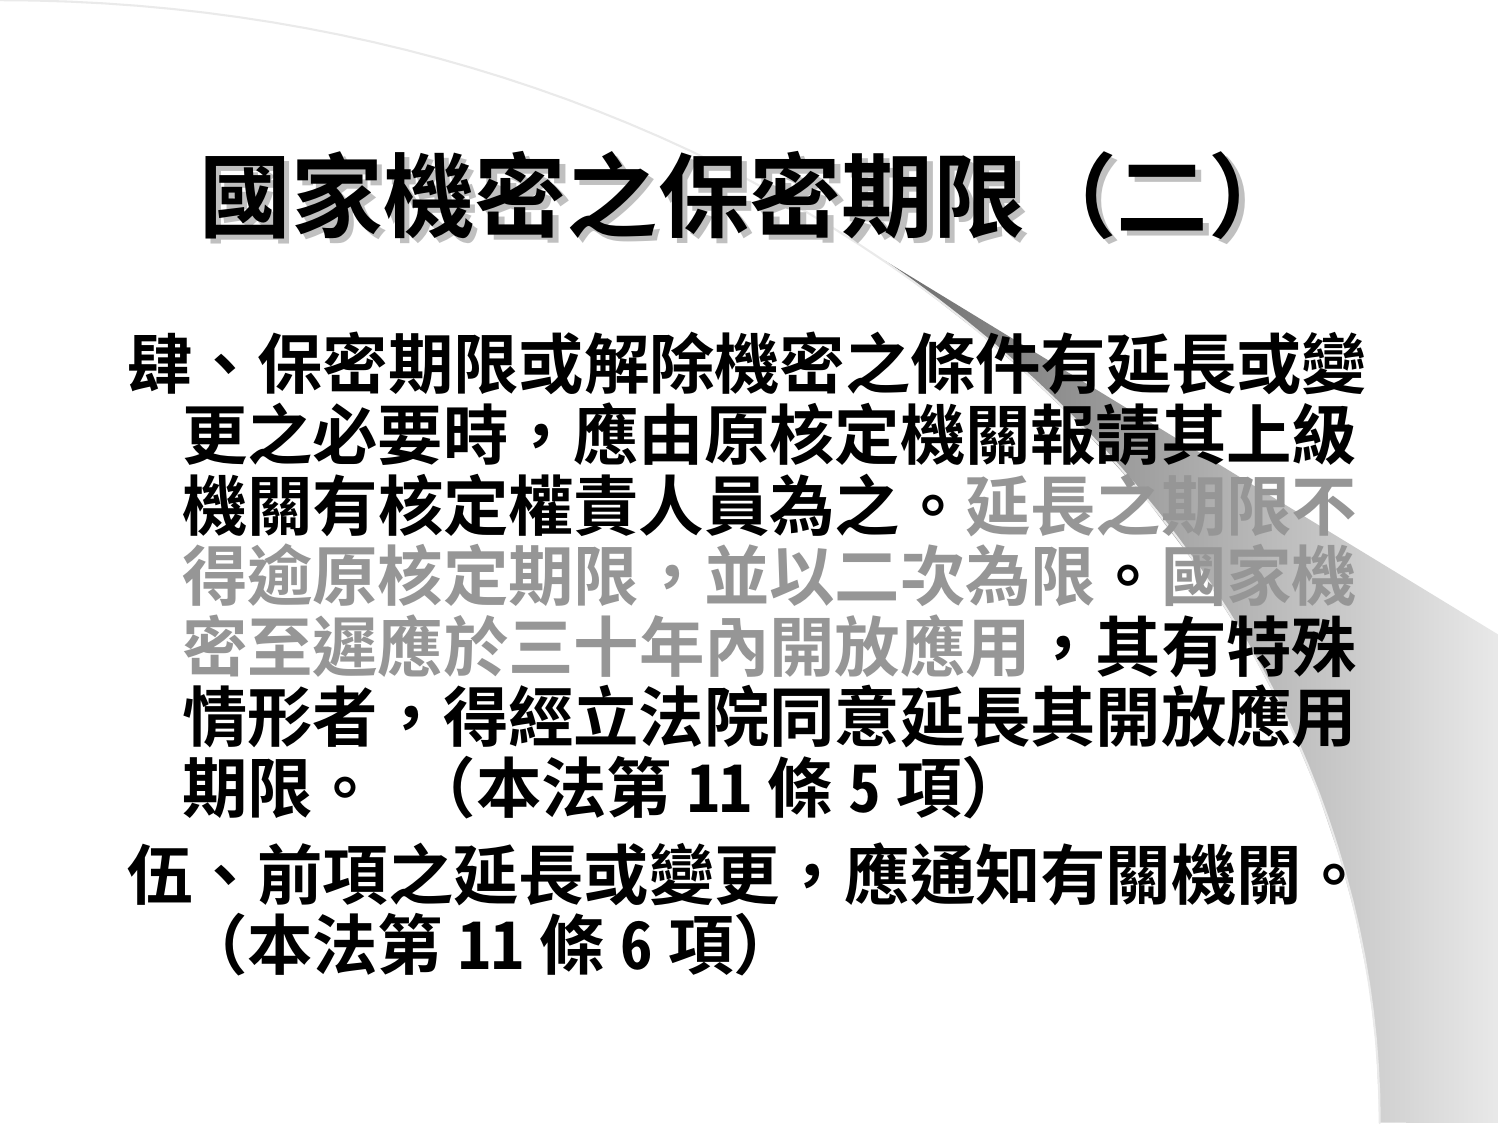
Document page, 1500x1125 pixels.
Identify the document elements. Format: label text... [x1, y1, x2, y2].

list 肆、保密期限或解除機密之條件有延長或變更之必要時，應由原核定機關報請其上級機關有核定權責人員為之。延長之期限不得逾原核定期限，並以二次為限。國家機密至遲應於三十年內開放應用，其有特殊情形者，得經立法院同意延長其開放應用期限。 （本法第11條5項） 伍、前項之延長或變更，應通知有關機關。（本法第11條6項） [112, 324, 1388, 1063]
title 國家機密之保密期限（二） [112, 99, 1388, 288]
